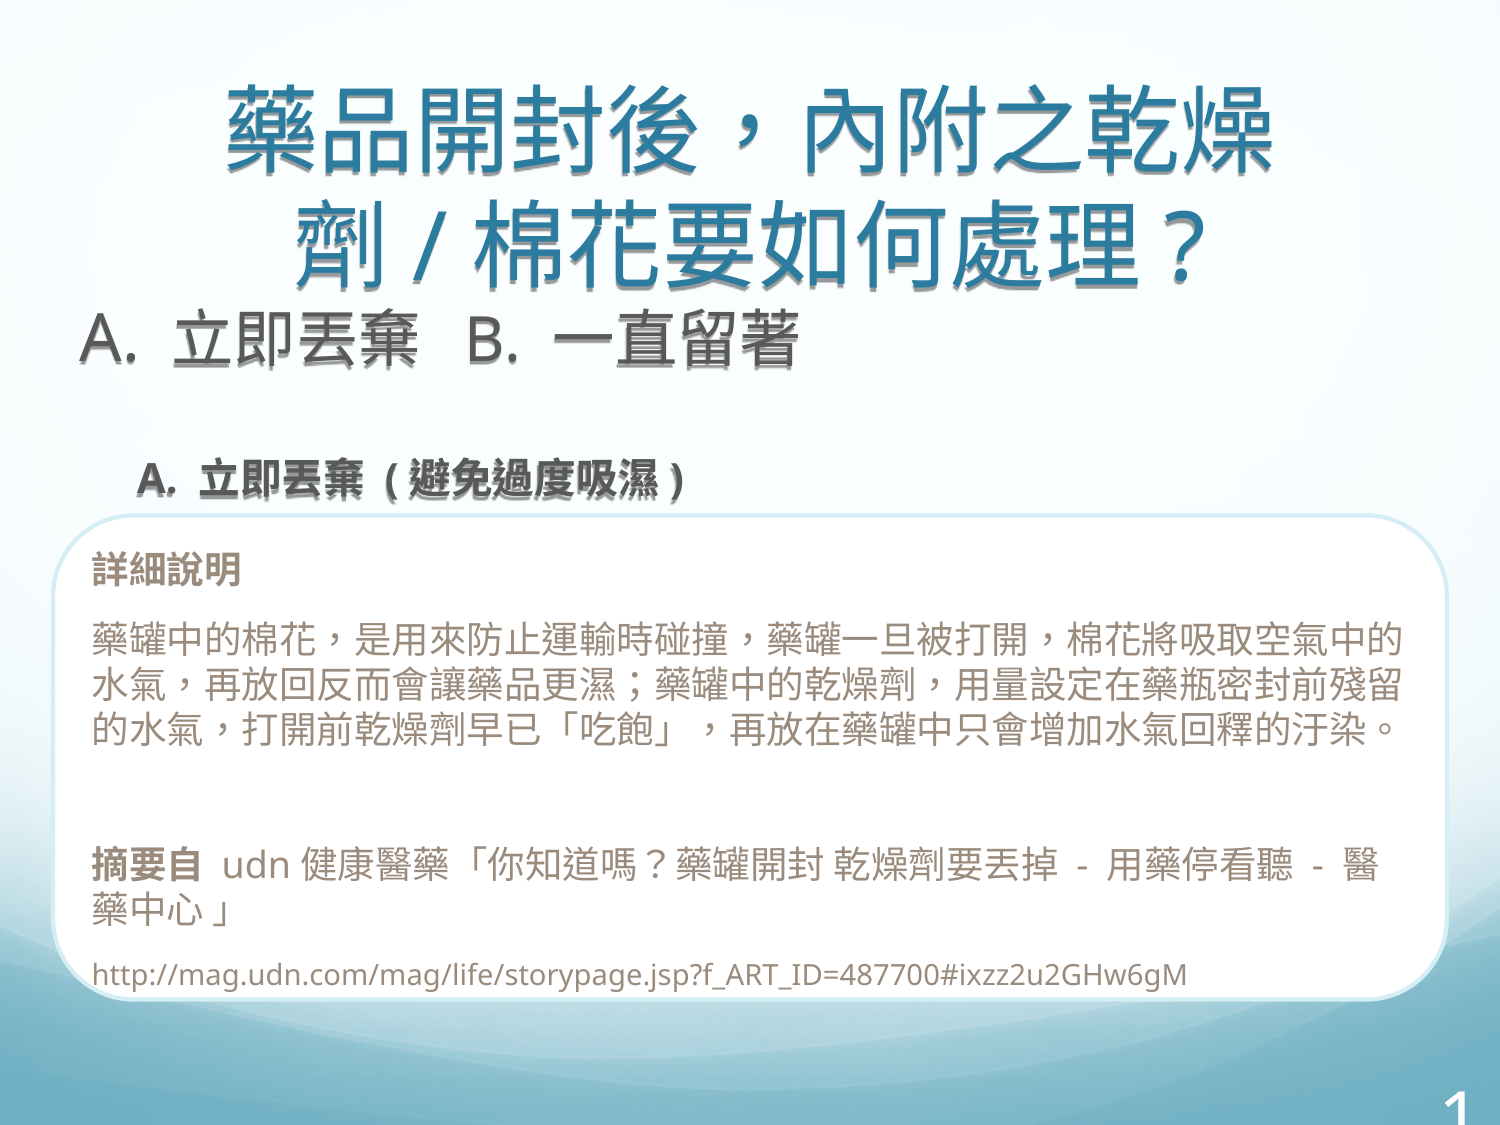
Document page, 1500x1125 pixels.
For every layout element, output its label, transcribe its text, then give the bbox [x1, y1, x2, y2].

list A. 立即丟棄 B. 一直留著 [64, 302, 1282, 386]
text_box 詳細說明 藥罐中的棉花，是用來防止運輸時碰撞，藥罐一旦被打開，棉花將吸取空氣中的水氣，再放回反而會讓藥品更濕；藥罐中的乾燥劑，用量設定在藥瓶密封前殘留的水氣，打開前乾燥劑早已「吃飽」，再放在藥罐中只會增加水氣回釋的汙染。 摘要自 udn健康醫藥「你知道嗎？藥罐開封 乾燥劑要丟掉 - 用藥停看聽 - 醫藥中心 」 http://mag.udn.com/mag/life/storypage.jsp?f_ART_ID=487700#ixzz2u2GHw6gM [53, 515, 1447, 1000]
list A. 立即丟棄 (避免過度吸濕) [64, 961, 1436, 1036]
text_box 16 [1423, 1062, 1471, 1123]
title 藥品開封後，內附之乾燥劑/棉花要如何處理? [127, 62, 1372, 256]
list A. 立即丟棄 (避免過度吸濕) [64, 444, 1436, 553]
